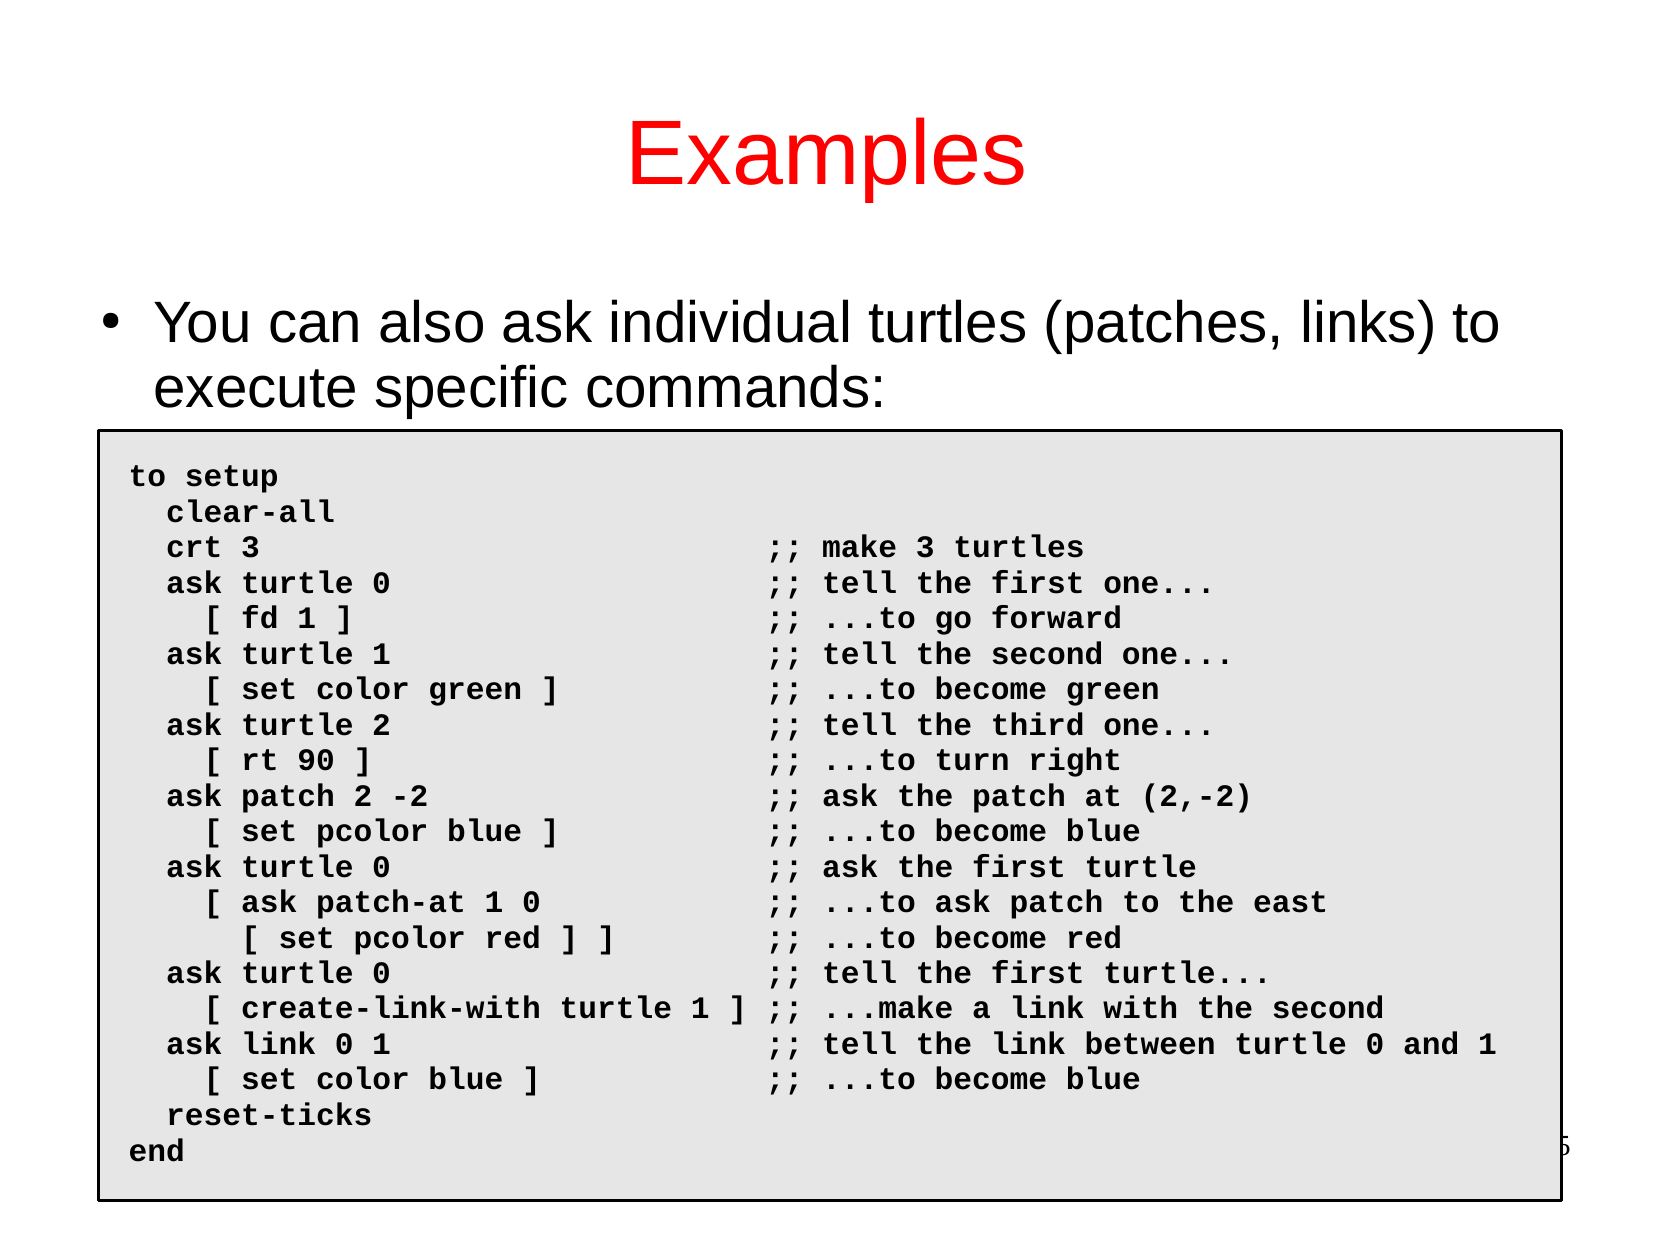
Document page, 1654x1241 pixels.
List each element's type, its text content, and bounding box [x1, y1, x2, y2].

text_box to setup clear-all crt 3 ;; make 3 turtles ask turtle 0 ;; tell the first one... [ fd 1 ] ;; ...to go forward ask turtle 1 ;; tell the second one... [ set color green ] ;; ...to become green ask turtle 2 ;; tell the third one... [ rt 90 ] ;; ...to turn right ask patch 2 -2 ;; ask the patch at (2,-2) [ set pcolor blue ] ;; ...to become blue ask turtle 0 ;; ask the first turtle [ ask patch-at 1 0 ;; ...to ask patch to the east [ set pcolor red ] ] ;; ...to become red ask turtle 0 ;; tell the first turtle... [ create-link-with turtle 1 ] ;; ...make a link with the second ask link 0 1 ;; tell the link between turtle 0 and 1 [ set color blue ] ;; ...to become blue reset-ticks end [98, 430, 1562, 1201]
list You can also ask individual turtles (patches, links) to execute specific commands: [82, 290, 1571, 1109]
title Examples [82, 49, 1571, 257]
